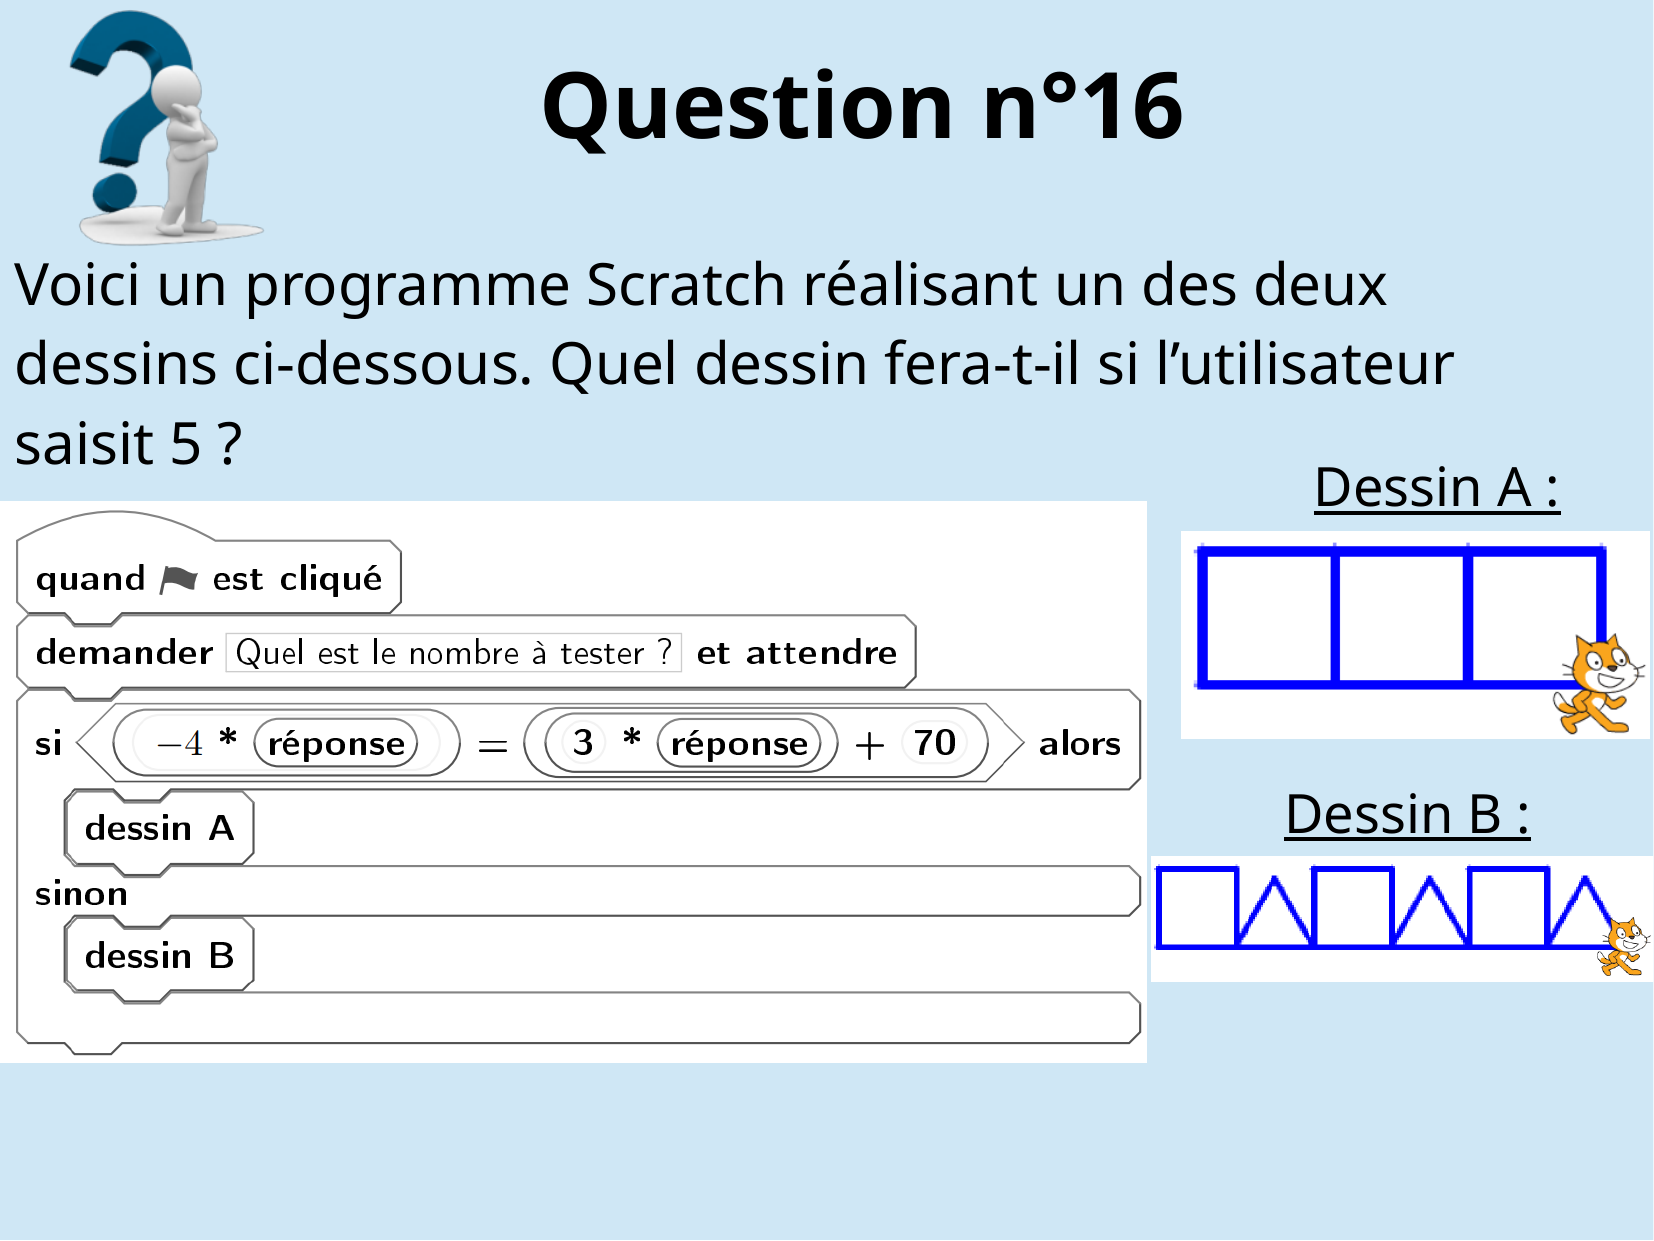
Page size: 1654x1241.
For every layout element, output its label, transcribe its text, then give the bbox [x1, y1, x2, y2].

title Question n°16 [266, 0, 1607, 208]
picture [1151, 856, 1654, 982]
picture [59, 0, 266, 236]
text_box Dessin A : [1299, 441, 1595, 531]
text_box Voici un programme Scratch réalisant un des deux dessins ci-dessous. Quel dessin fera-t-il si l’utilisateur saisit 5 ? [0, 236, 1595, 495]
text_box Dessin B : [1269, 767, 1565, 856]
picture [0, 501, 1147, 1063]
picture [1181, 531, 1650, 739]
